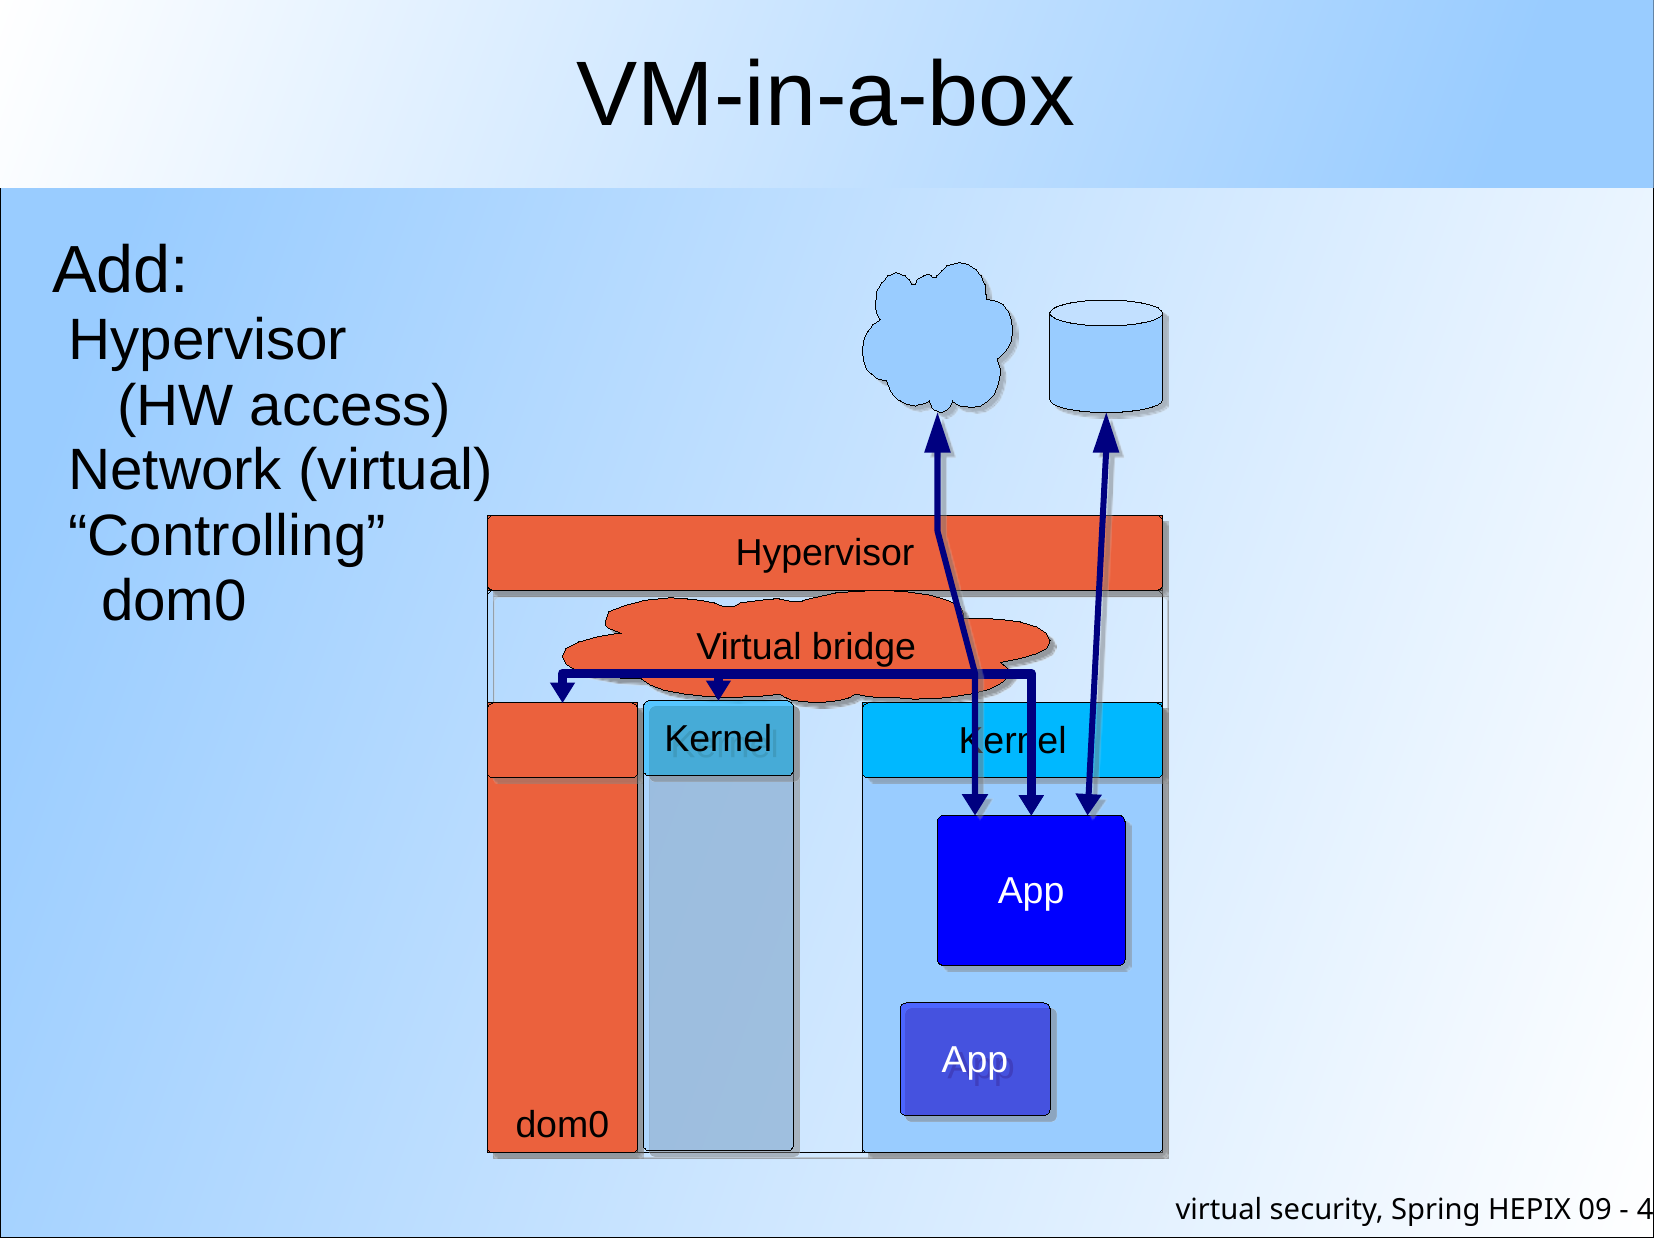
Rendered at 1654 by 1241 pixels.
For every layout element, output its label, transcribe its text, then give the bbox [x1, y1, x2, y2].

text_box [984, 778, 1030, 815]
text_box dom0 [487, 775, 638, 1153]
text_box Kernel [862, 702, 971, 778]
text_box App [900, 1002, 1051, 1116]
text_box [862, 775, 1162, 1152]
text_box Virtual bridge [562, 590, 970, 669]
text_box [487, 702, 638, 778]
text_box Add: Hypervisor (HW access) Network (virtual) “Controlling” dom0 [37, 225, 526, 738]
text_box Virtual bridge [970, 618, 1051, 669]
text_box Hypervisor [526, 515, 950, 591]
text_box Hypervisor [1106, 515, 1163, 591]
text_box [862, 262, 1013, 413]
title VM-in-a-box [82, 0, 1571, 188]
text_box [1049, 314, 1163, 413]
text_box Kernel [1036, 702, 1085, 778]
text_box Virtual bridge [620, 678, 715, 697]
text_box Kernel [643, 700, 794, 776]
text_box [643, 772, 794, 1151]
text_box Kernel [1094, 702, 1163, 778]
text_box Hypervisor [947, 515, 1098, 591]
text_box [1033, 778, 1085, 815]
text_box App [937, 815, 1126, 966]
text_box Virtual bridge [721, 679, 971, 703]
text_box Kernel [985, 702, 1027, 778]
